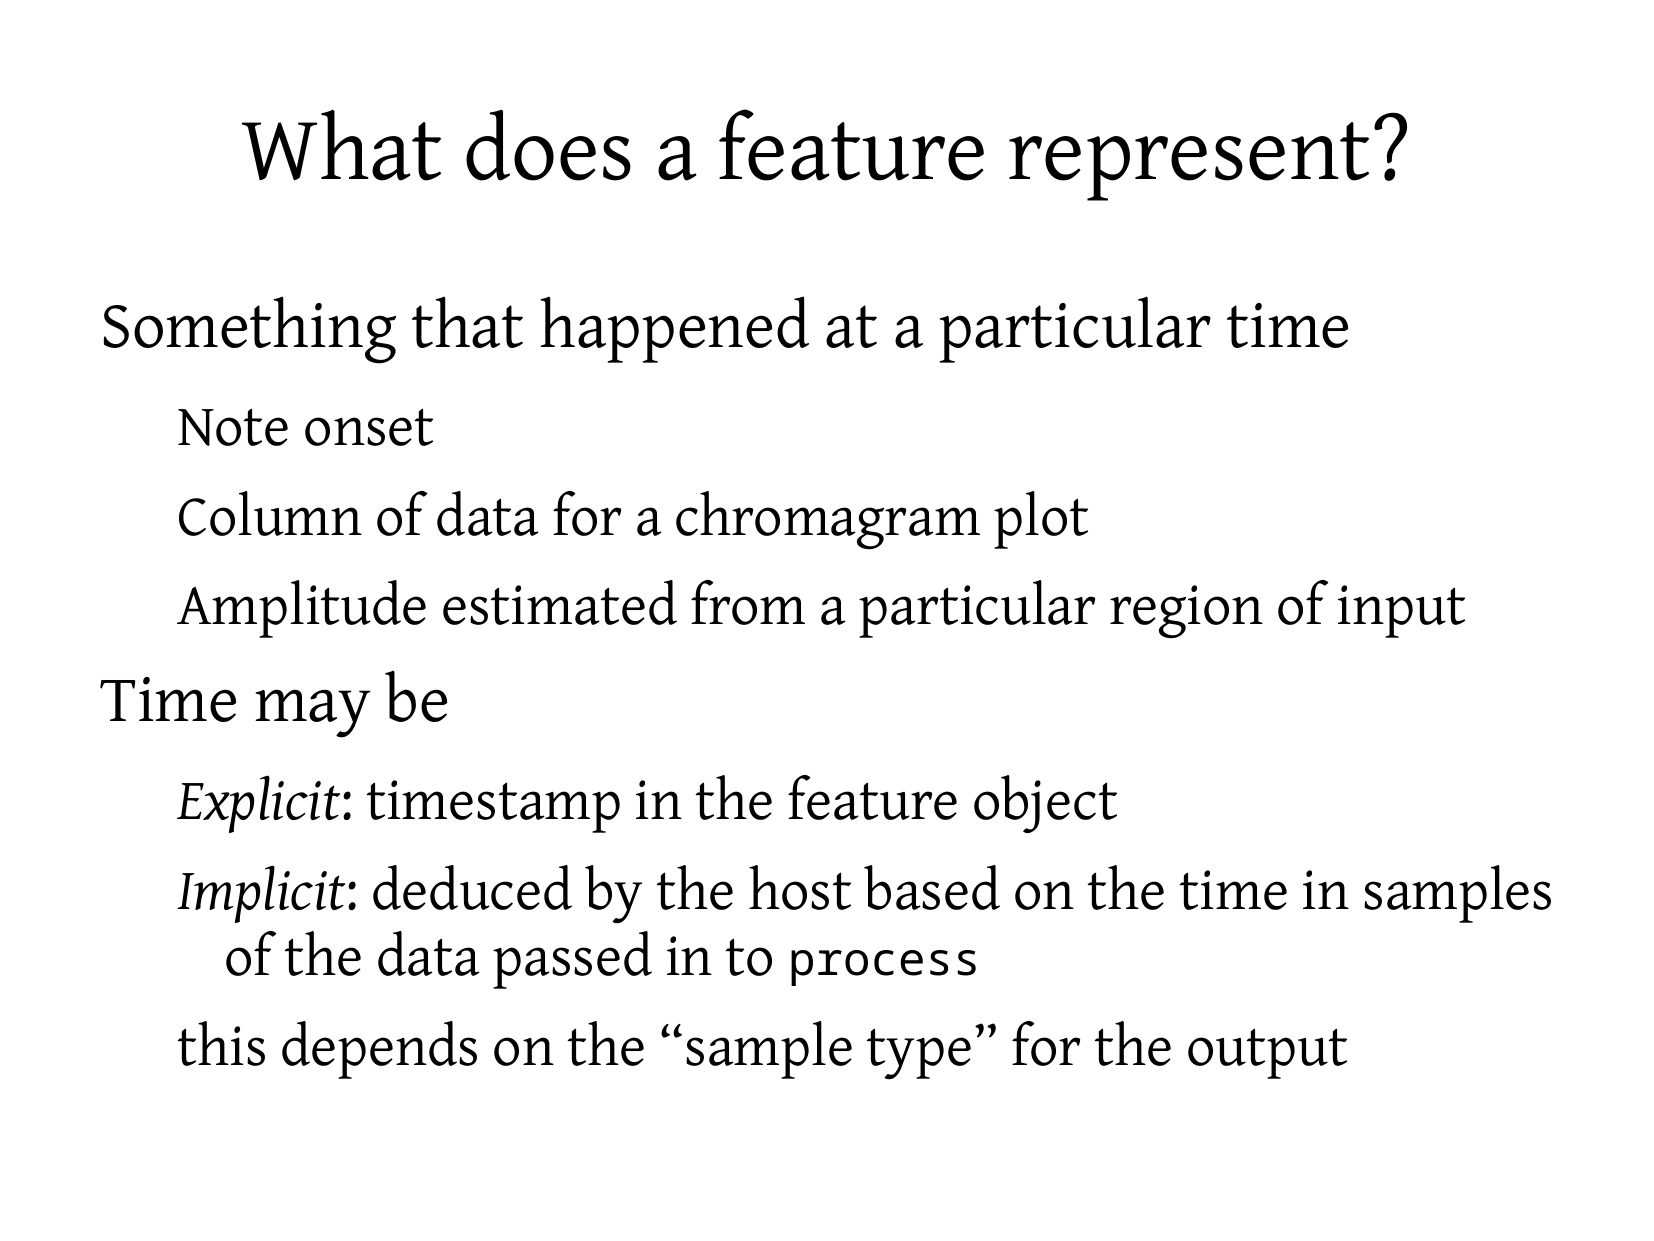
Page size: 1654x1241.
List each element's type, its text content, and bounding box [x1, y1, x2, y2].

list Something that happened at a particular time Note onset Column of data for a chromagram plot Amplitude estimated from a particular region of input Time may be Explicit: timestamp in the feature object Implicit: deduced by the host based on the time in samples of the data passed in to process this depends on the “sample type” for the output [82, 290, 1571, 1094]
title What does a feature represent? [82, 56, 1571, 250]
